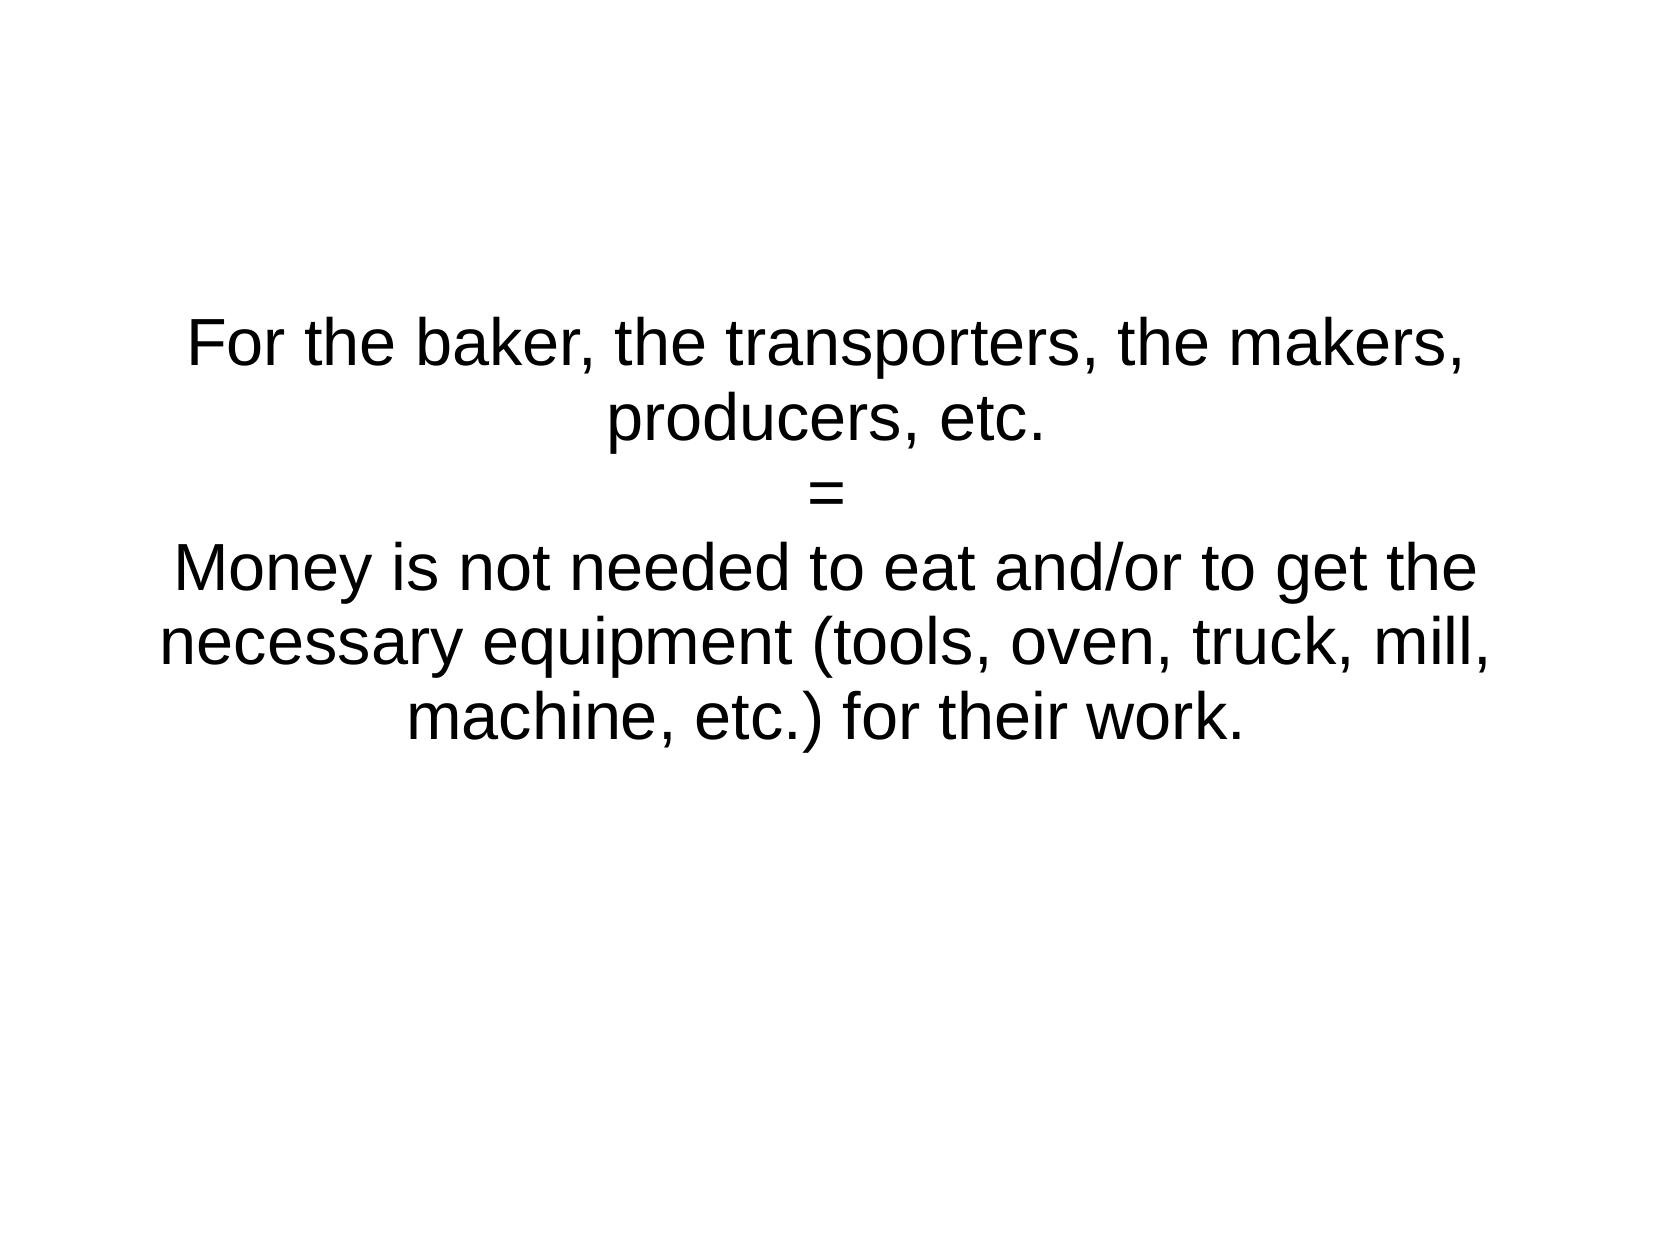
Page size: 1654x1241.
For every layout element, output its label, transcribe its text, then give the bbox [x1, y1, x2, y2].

subtitle For the baker, the transporters, the makers, producers, etc. = Money is not needed to eat and/or to get the necessary equipment (tools, oven, truck, mill, machine, etc.) for their work. [82, 49, 1571, 1010]
